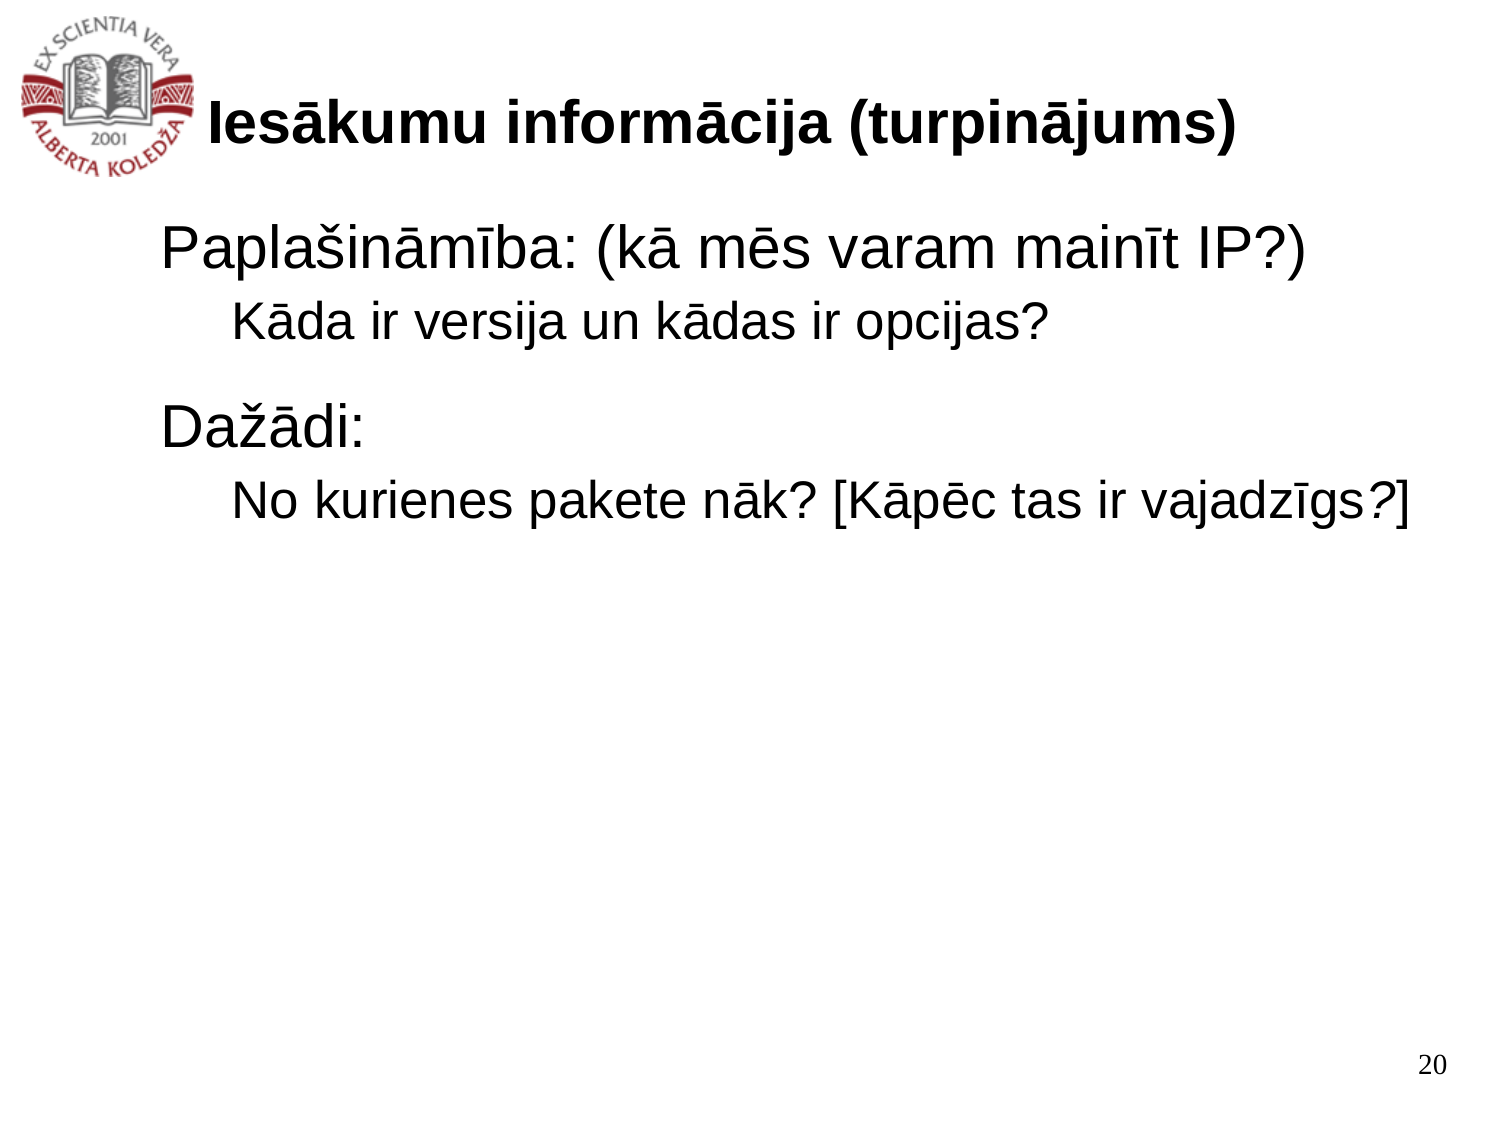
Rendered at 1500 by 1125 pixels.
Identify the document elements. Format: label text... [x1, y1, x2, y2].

title Iesākumu informācija (turpinājums) [50, 62, 1374, 175]
picture [21, 16, 194, 177]
text_box <skaitlis> [1312, 1037, 1463, 1101]
list Paplašināmība: (kā mēs varam mainīt IP?) Kāda ir versija un kādas ir opcijas? Dažādi: No kurienes pakete nāk? [Kāpēc tas ir vajadzīgs?] [74, 200, 1463, 1101]
